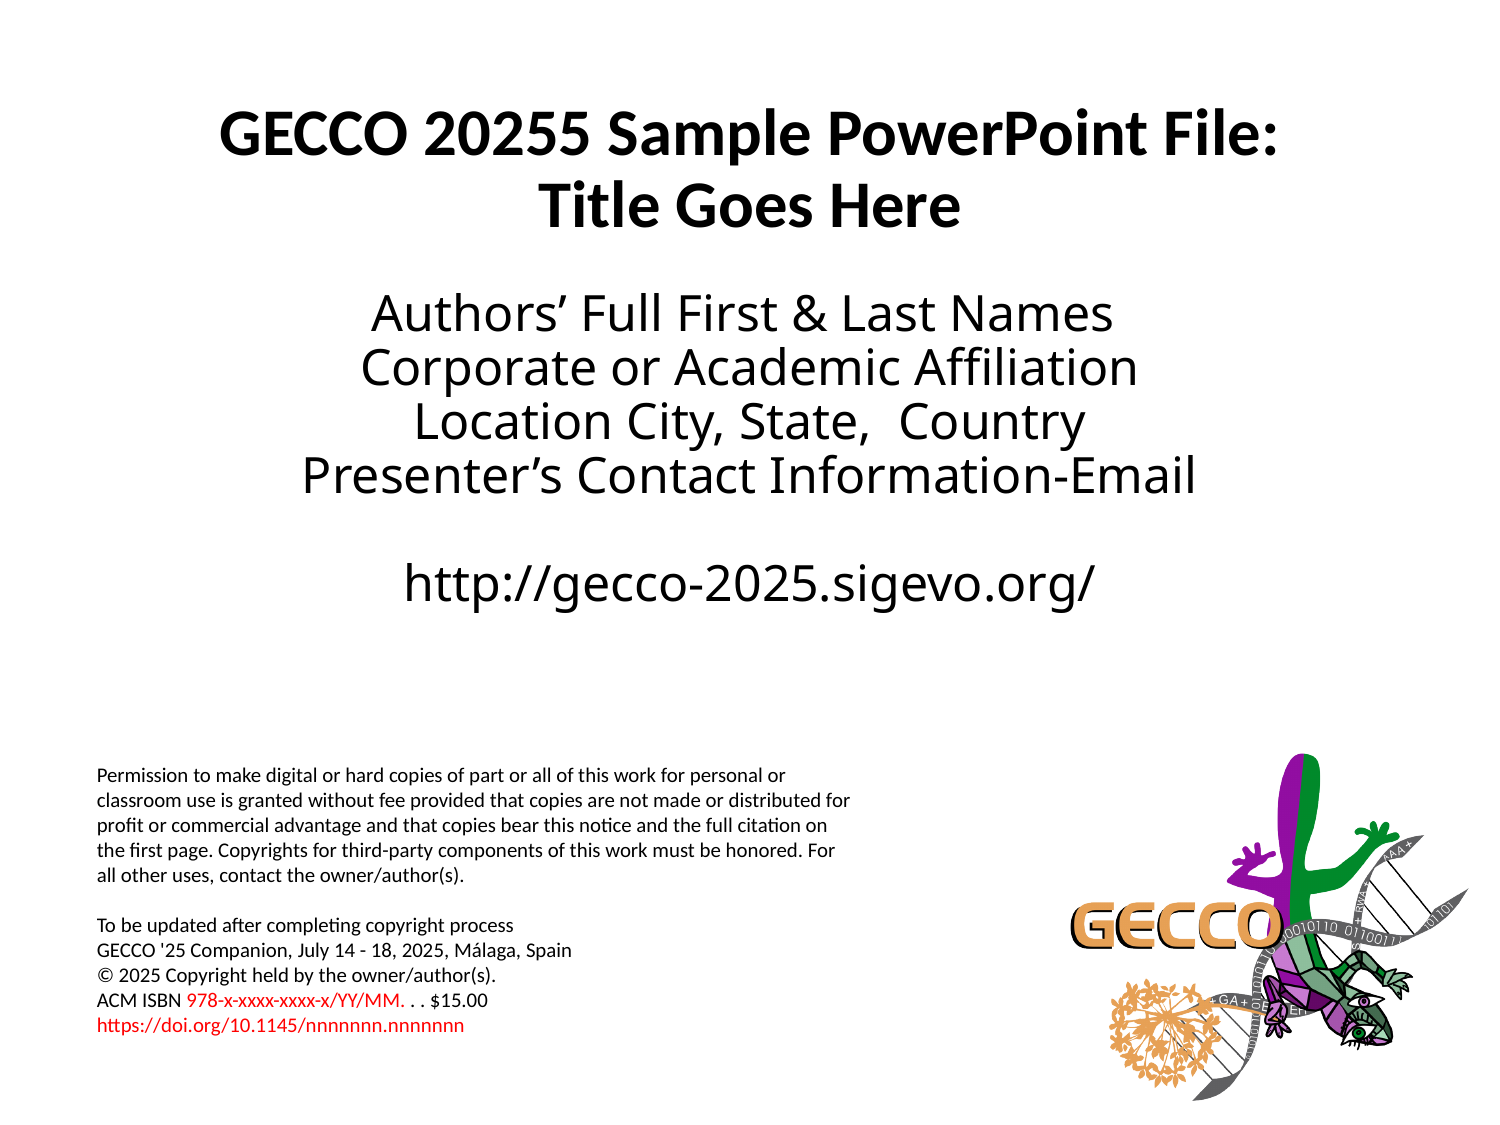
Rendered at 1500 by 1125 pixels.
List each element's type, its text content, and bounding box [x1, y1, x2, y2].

text_box Permission to make digital or hard copies of part or all of this work for personal or classroom use is granted without fee provided that copies are not made or distributed for profit or commercial advantage and that copies bear this notice and the full citation on the first page. Copyrights for third-party components of this work must be honored. For all other uses, contact the owner/author(s). To be updated after completing copyright process GECCO '25 Companion, July 14 - 18, 2025, Málaga, Spain © 2025 Copyright held by the owner/author(s). ACM ISBN 978-x-xxxx-xxxx-x/YY/MM. . . $15.00 https://doi.org/10.1145/nnnnnnn.nnnnnnn [82, 754, 873, 1057]
title GECCO 20255 Sample PowerPoint File: Title Goes Here [112, 89, 1388, 250]
subtitle Authors’ Full First & Last Names Corporate or Academic Affiliation Location City, State, Country Presenter’s Contact Information-Email http://gecco-2025.sigevo.org/ [187, 280, 1313, 725]
